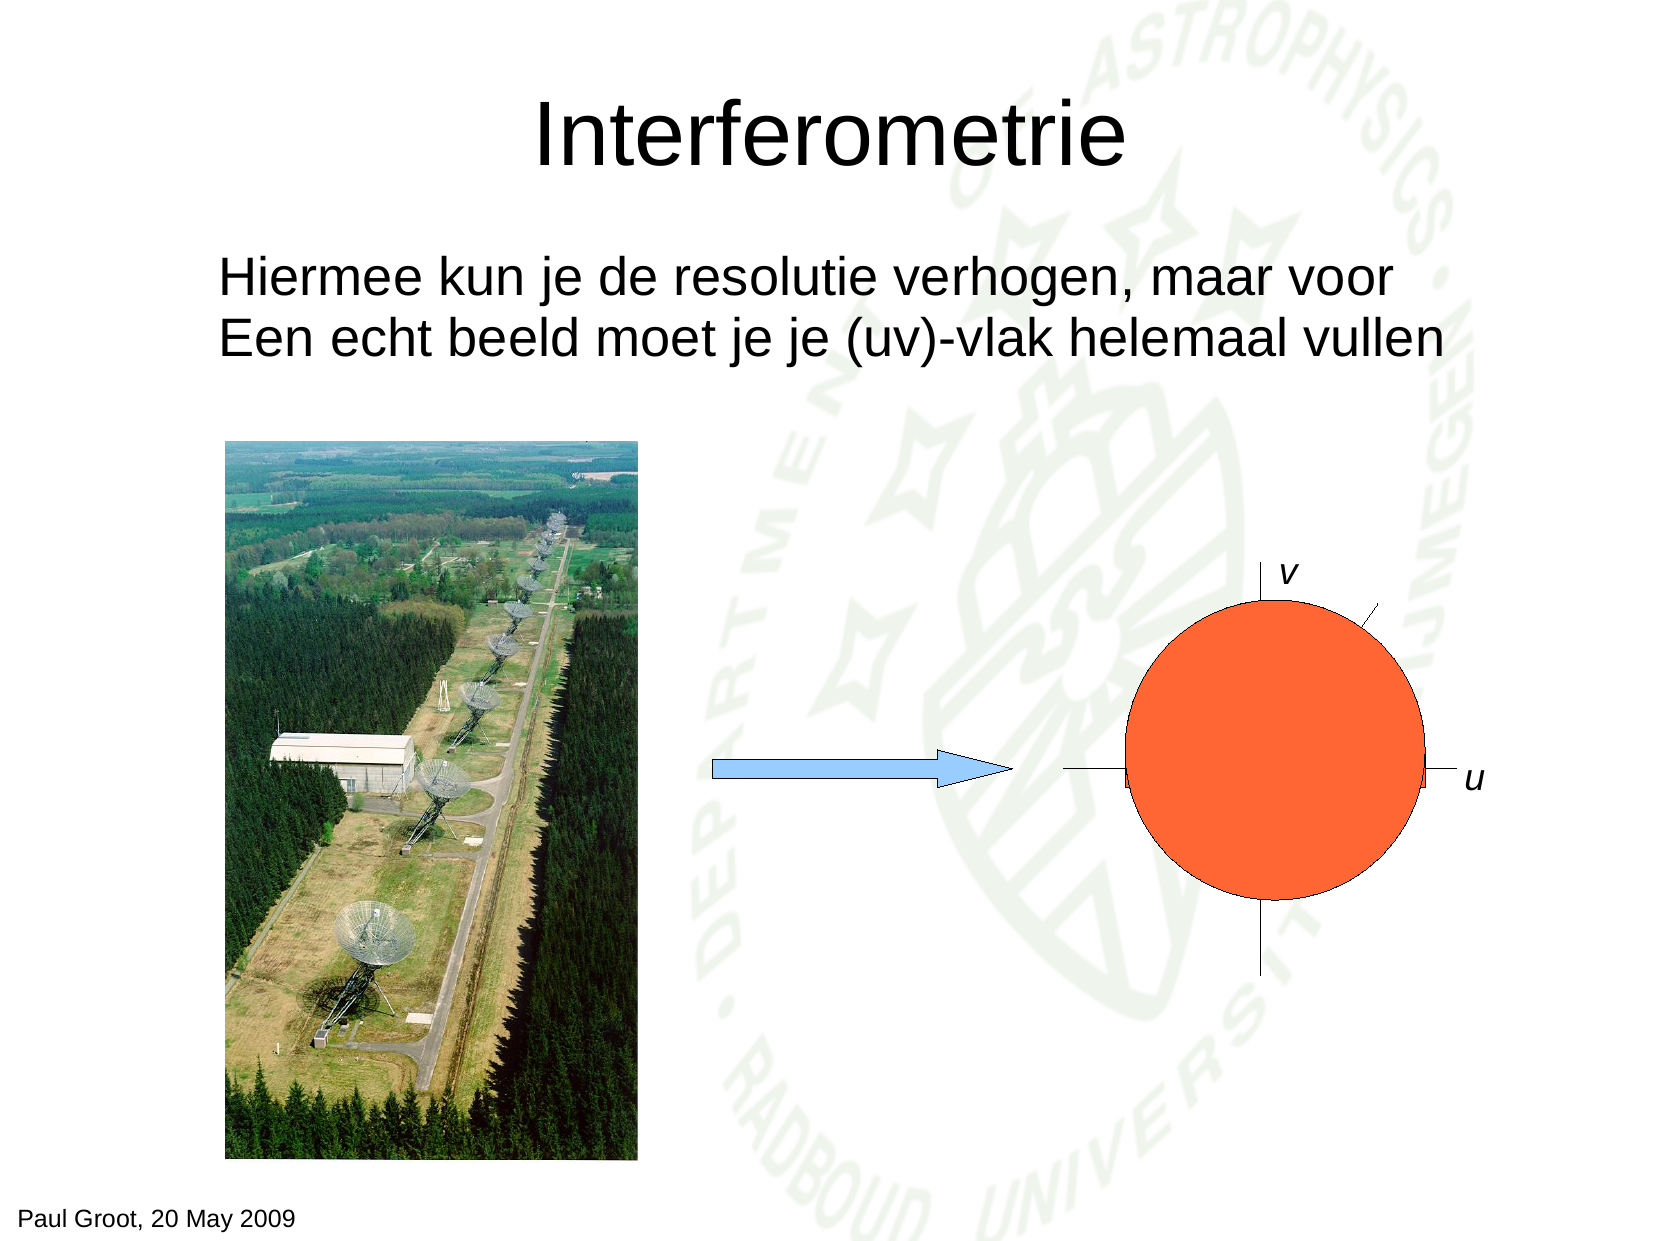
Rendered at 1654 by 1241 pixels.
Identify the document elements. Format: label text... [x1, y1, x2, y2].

text_box u [1449, 749, 1501, 807]
picture [0, 0, 1654, 1241]
text_box v [1264, 543, 1313, 601]
text_box [1125, 600, 1426, 901]
text_box Hiermee kun je de resolutie verhogen, maar voor Een echt beeld moet je je (uv)-vlak helemaal vullen [203, 239, 1463, 376]
text_box [712, 749, 1013, 788]
title Interferometrie [86, 37, 1576, 230]
text_box Paul Groot, 20 May 2009 [2, 1197, 337, 1241]
